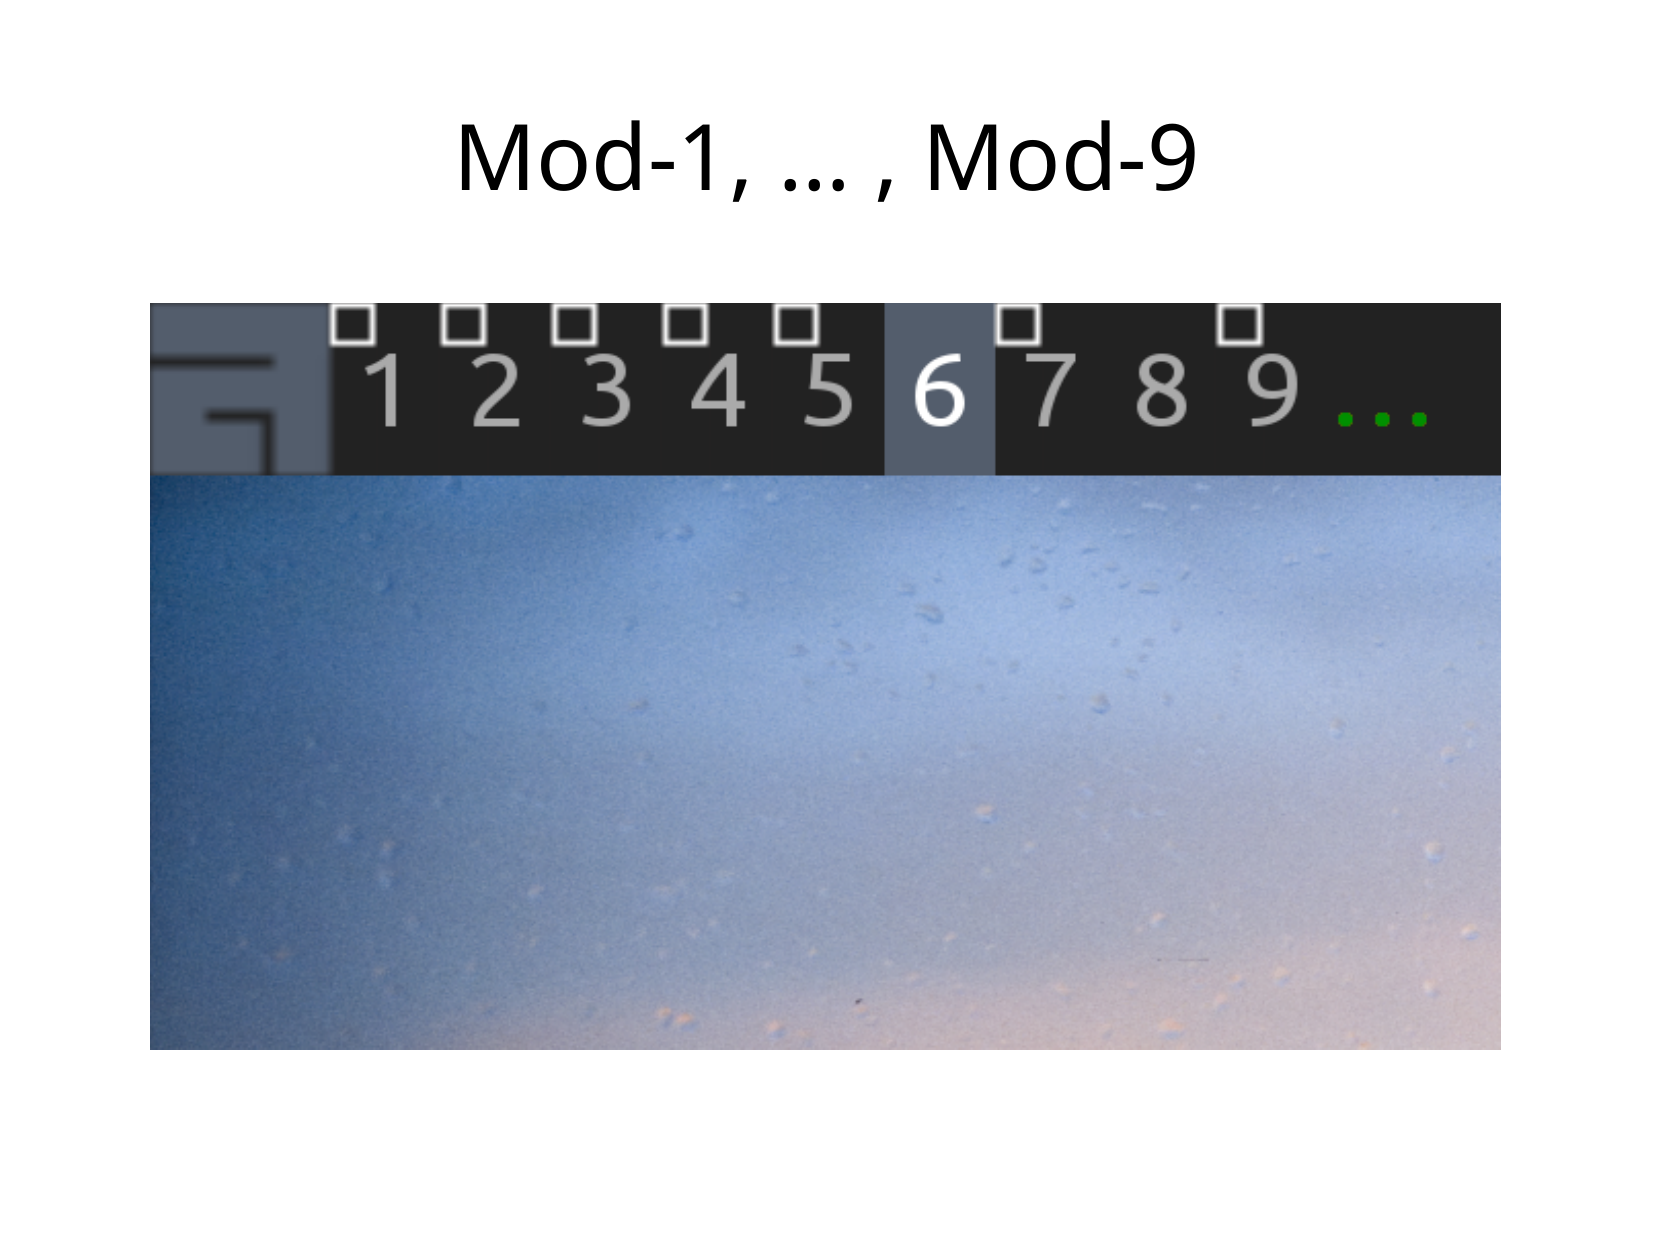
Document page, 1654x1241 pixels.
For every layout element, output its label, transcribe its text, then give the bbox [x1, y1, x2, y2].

picture [150, 303, 1501, 1051]
title Mod-1, … , Mod-9 [0, 0, 1654, 311]
